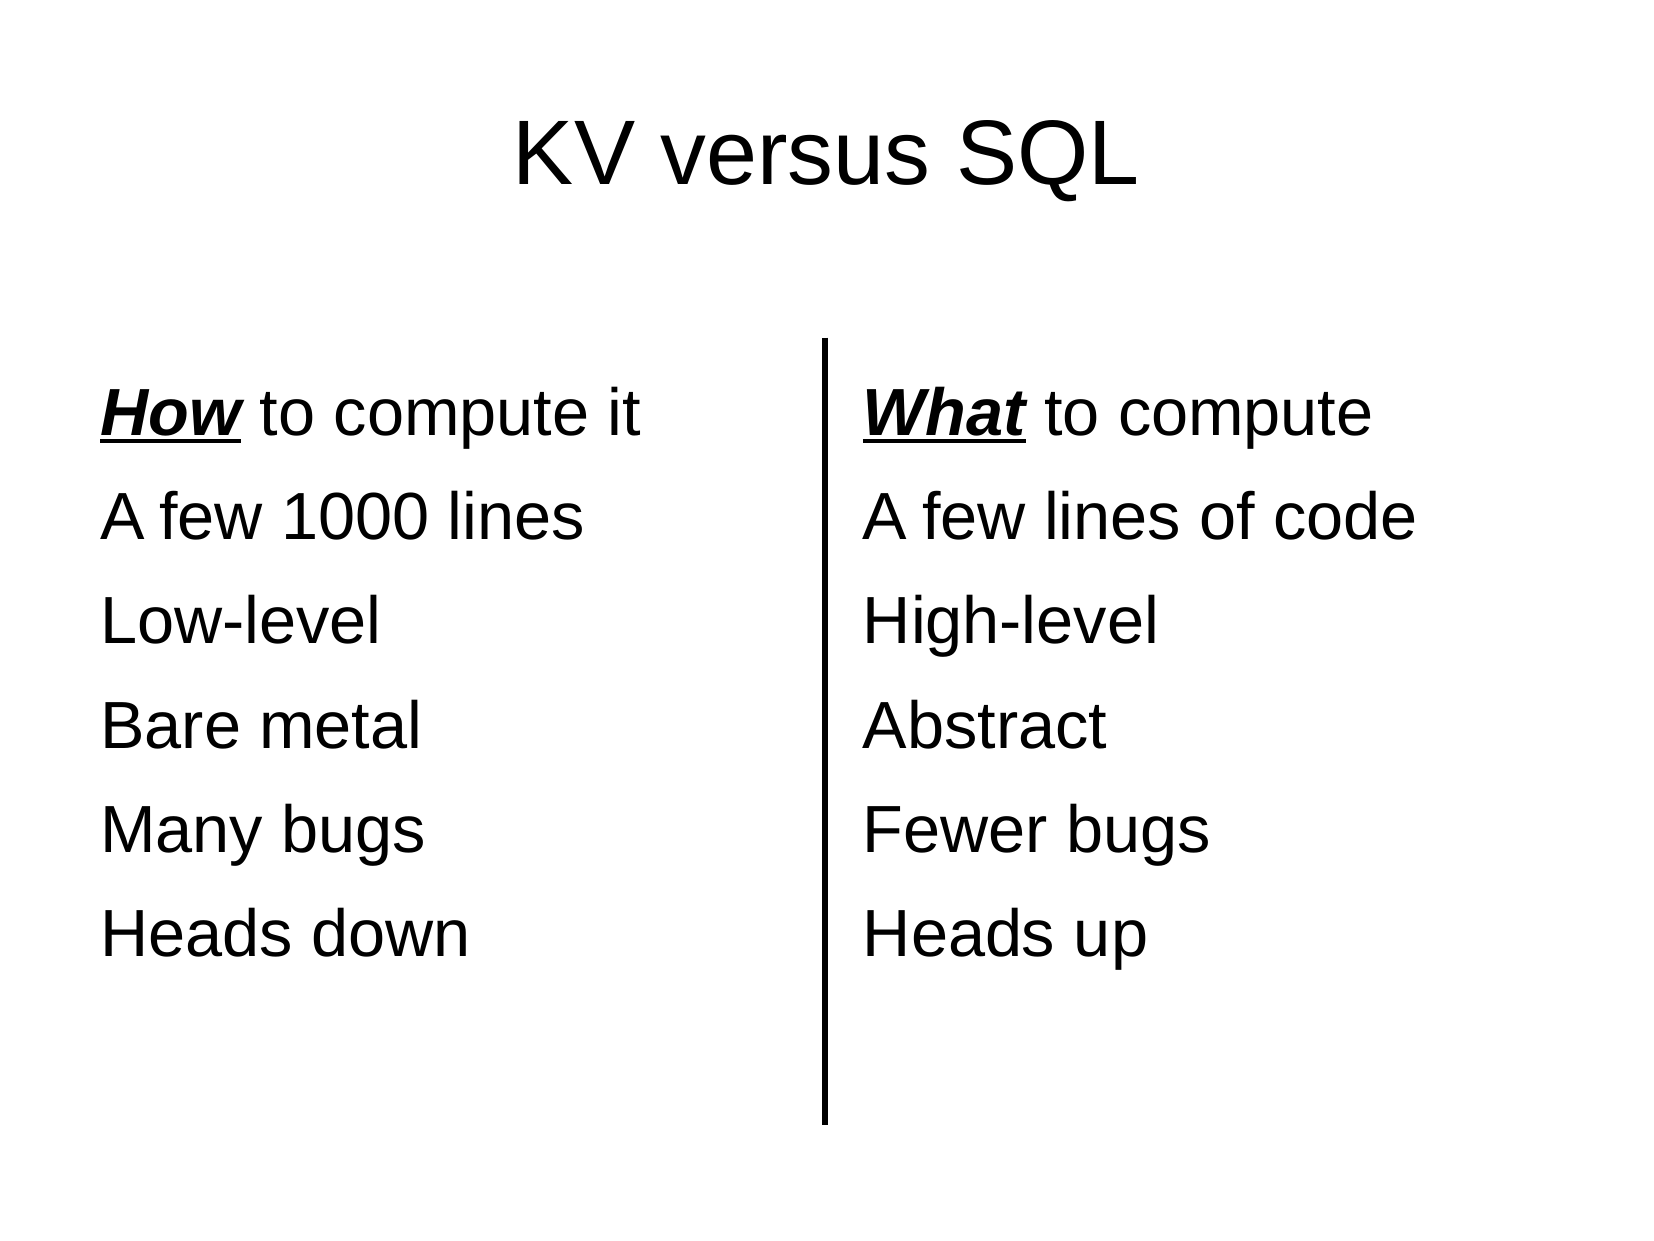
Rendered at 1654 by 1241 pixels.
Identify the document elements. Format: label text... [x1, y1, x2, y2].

list What to compute A few lines of code High-level Abstract Fewer bugs Heads up [845, 375, 1572, 1094]
title KV versus SQL [82, 49, 1571, 257]
list How to compute it A few 1000 lines Low-level Bare metal Many bugs Heads down [82, 375, 809, 1094]
